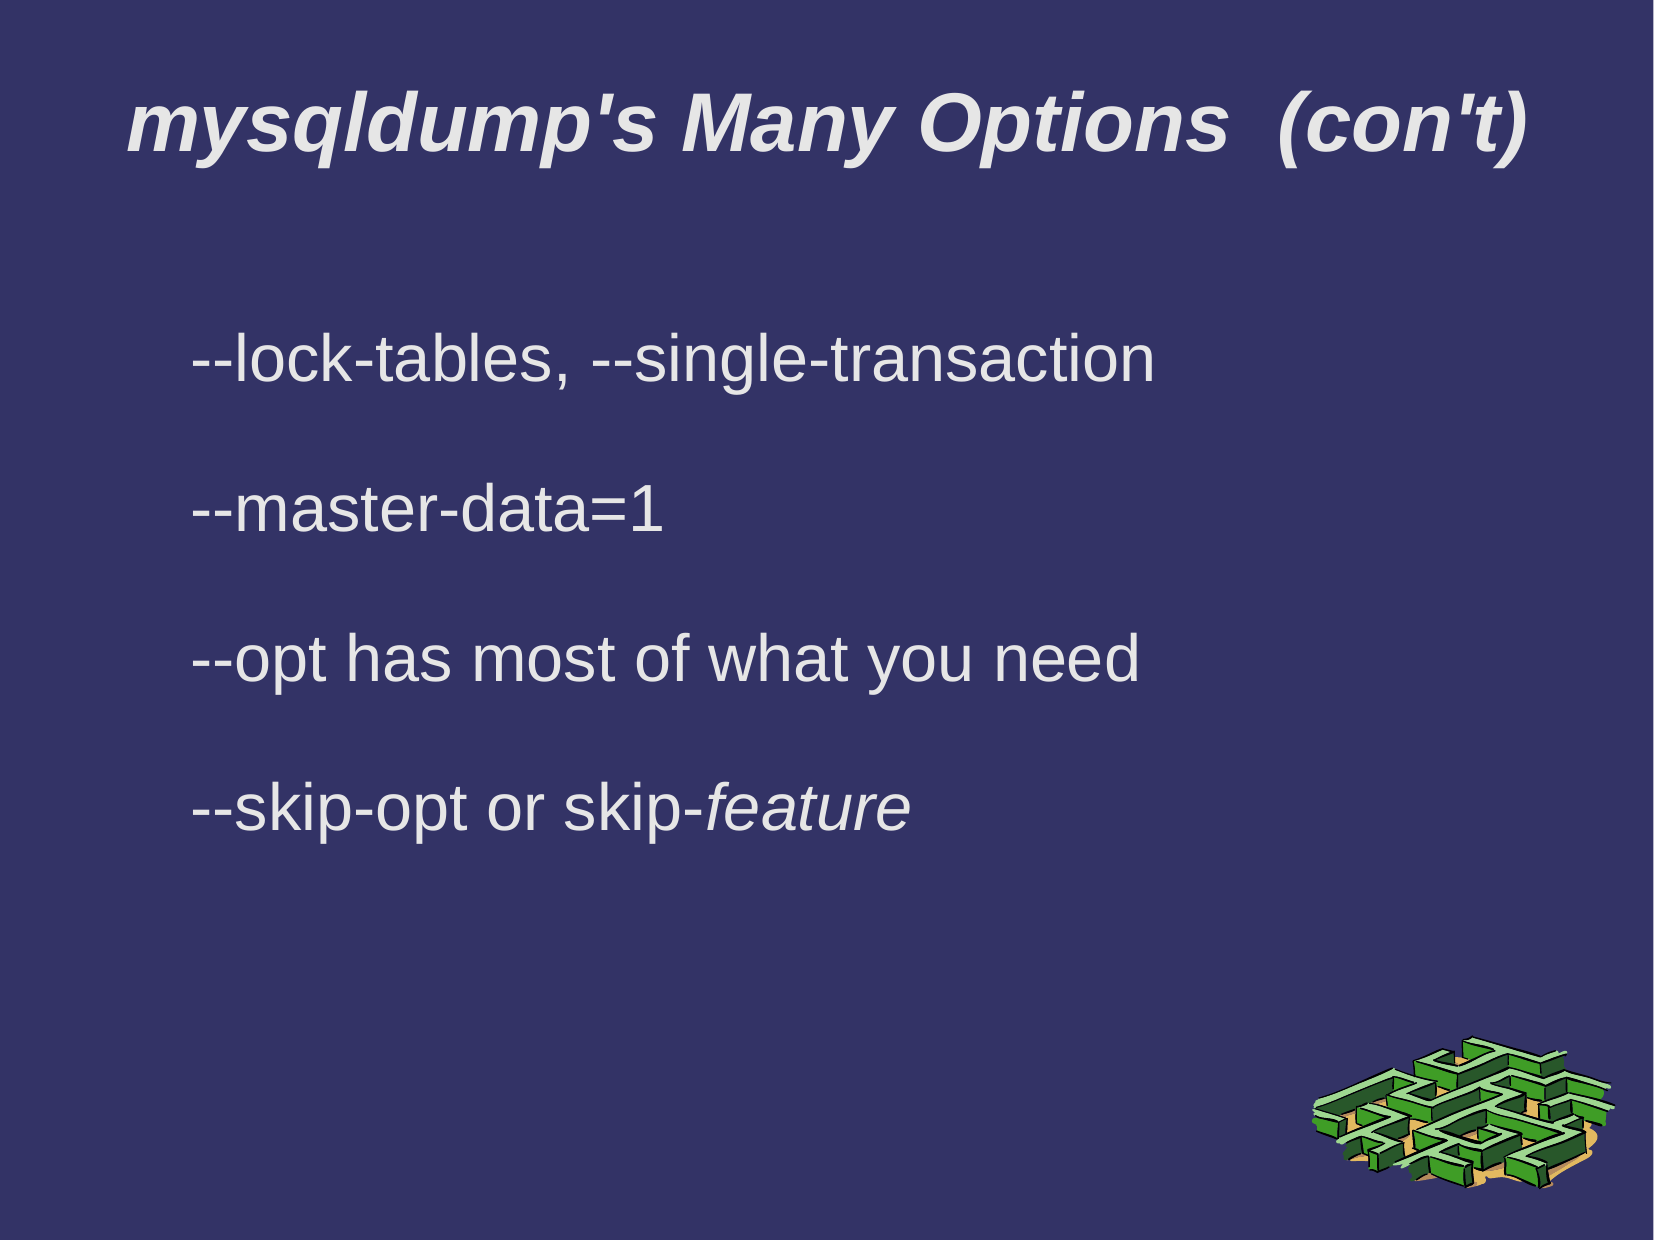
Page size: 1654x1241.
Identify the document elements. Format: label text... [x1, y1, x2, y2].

list --lock-tables, --single-transaction --master-data=1 --opt has most of what you need --skip-opt or skip-feature [178, 246, 1570, 1029]
title mysqldump's Many Options (con't) [121, 19, 1534, 227]
